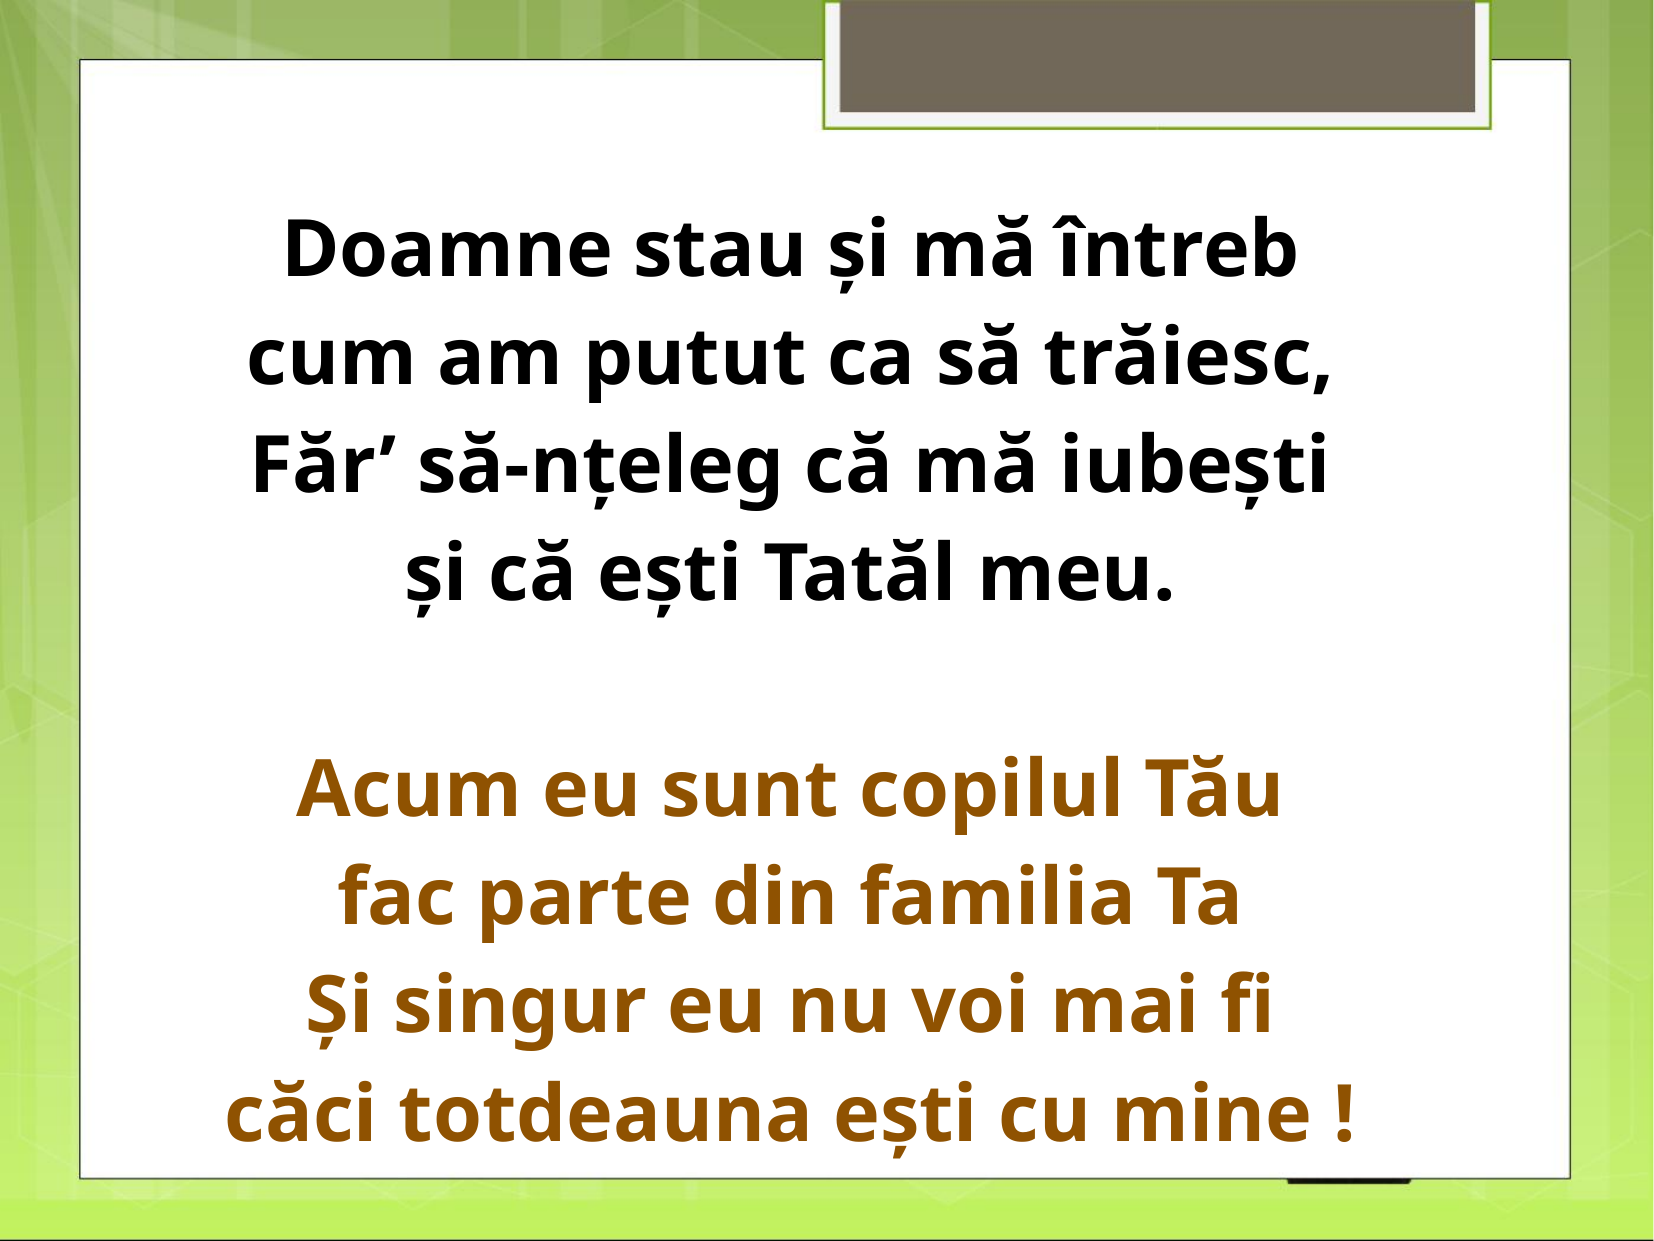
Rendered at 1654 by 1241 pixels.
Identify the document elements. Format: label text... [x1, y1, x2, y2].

picture [0, 0, 1654, 1241]
text_box Doamne stau şi mă întreb cum am putut ca să trăiesc, Făr’ să-nţeleg că mă iubeşti şi că eşti Tatăl meu. Acum eu sunt copilul Tău fac parte din familia Ta Şi singur eu nu voi mai fi căci totdeauna eşti cu mine ! [162, 184, 1419, 1121]
